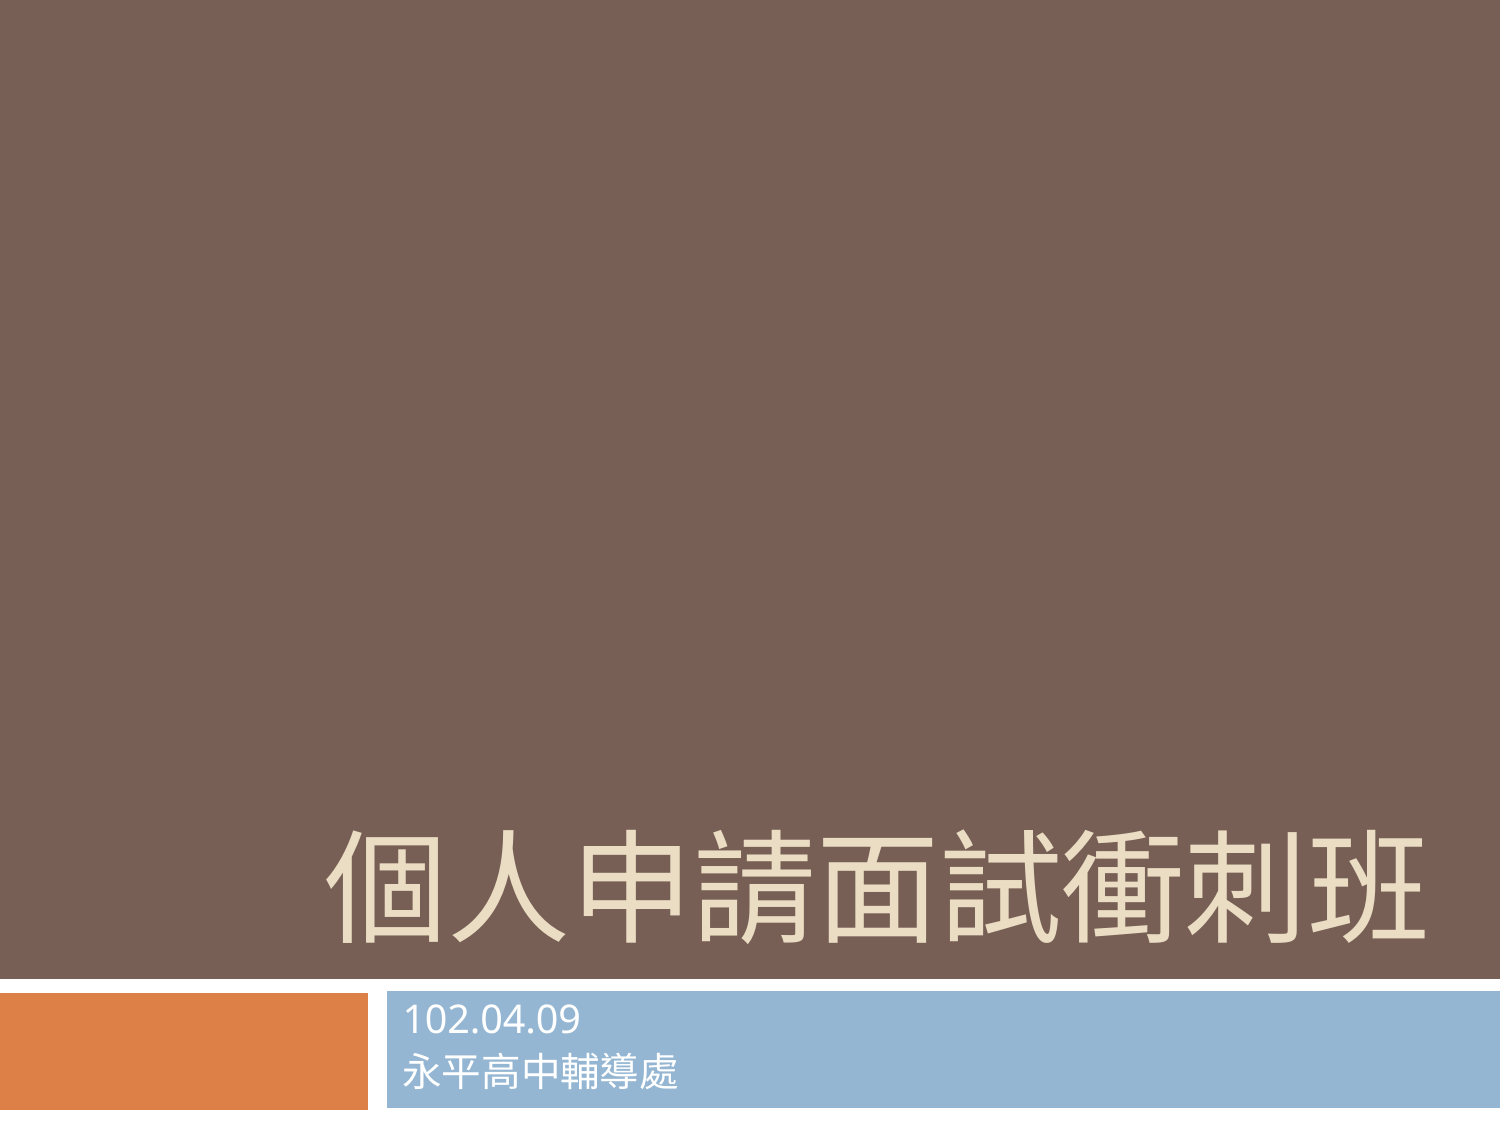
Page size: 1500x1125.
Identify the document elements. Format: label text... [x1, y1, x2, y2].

title 個人申請面試衝刺班 [309, 665, 1500, 966]
subtitle 102.04.09 永平高中輔導處 [387, 992, 1488, 1105]
